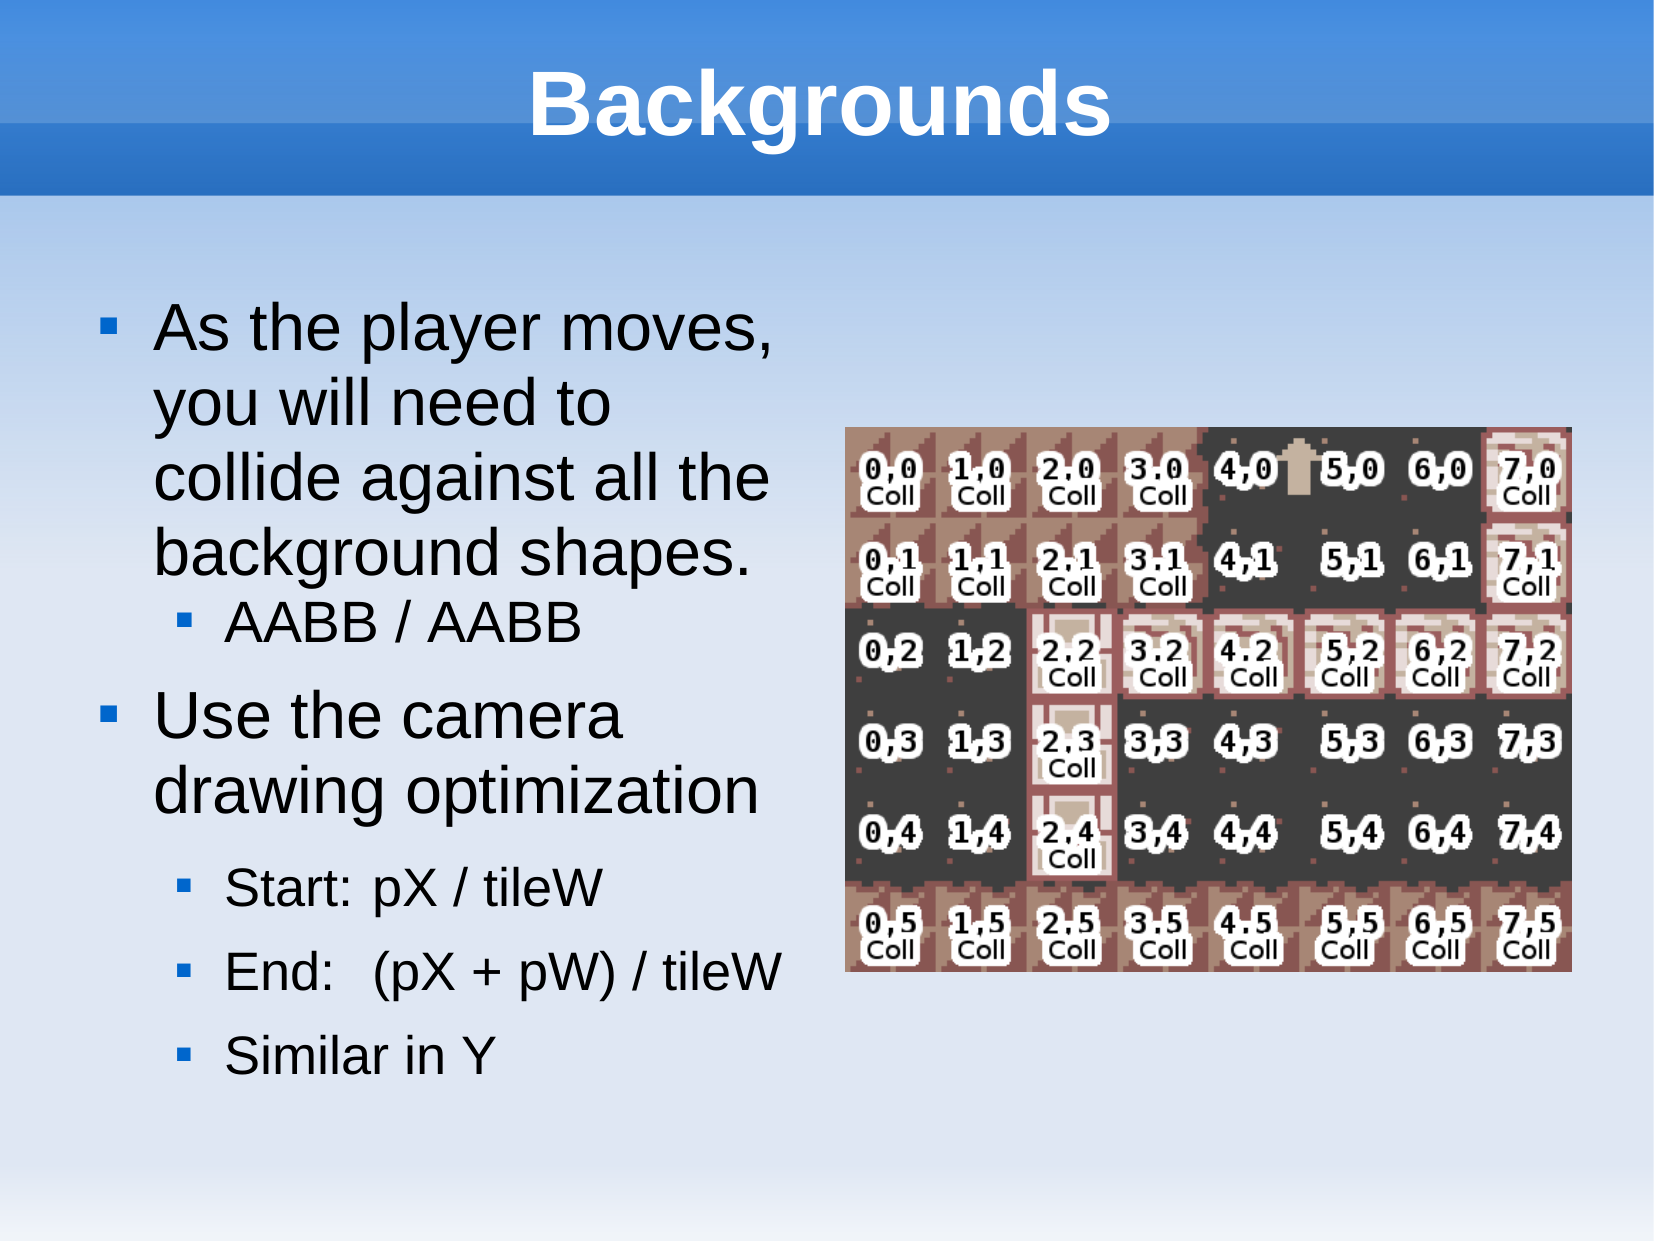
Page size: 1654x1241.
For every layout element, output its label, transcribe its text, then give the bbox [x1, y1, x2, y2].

picture [0, 0, 1654, 1241]
title Backgrounds [76, 0, 1565, 208]
list As the player moves, you will need to collide against all the background shapes. AABB / AABB Use the camera drawing optimization Start: pX / tileW End: (pX + pW) / tileW Similar in Y [82, 290, 809, 1109]
